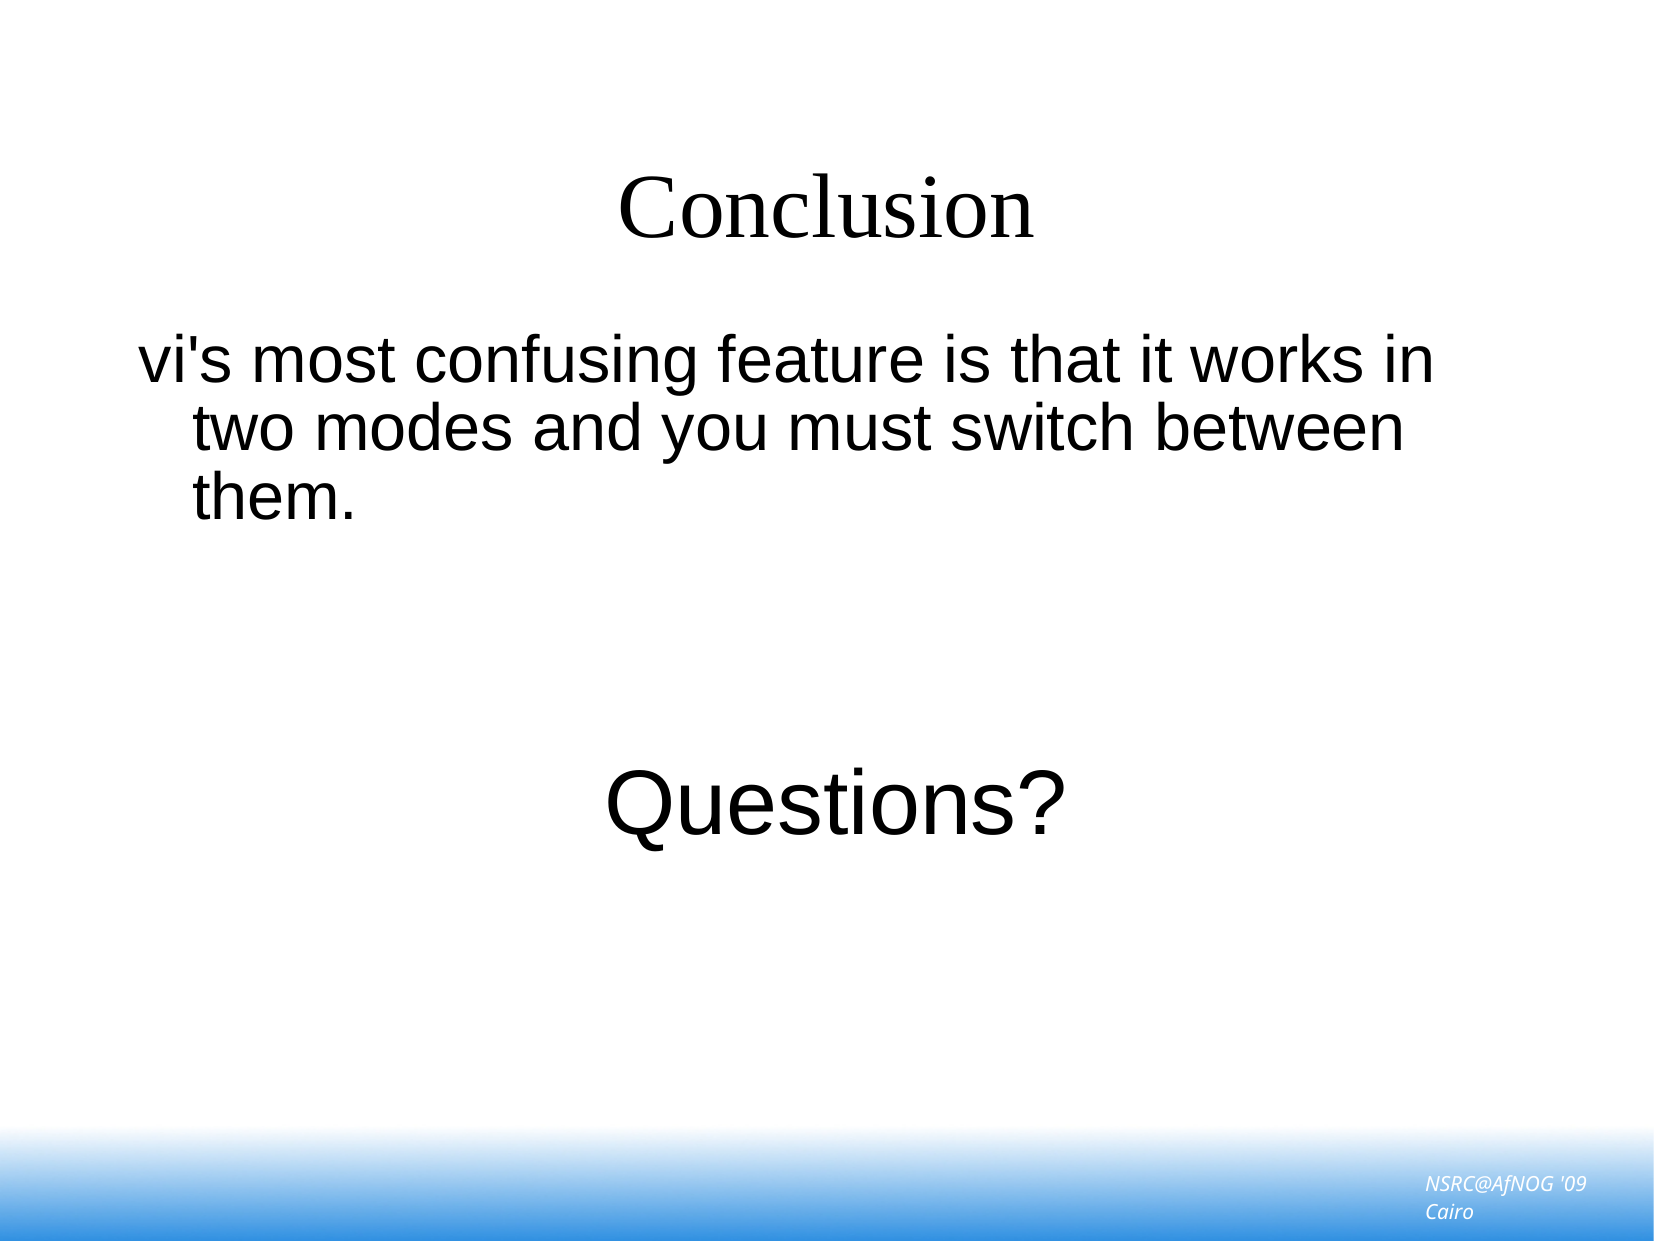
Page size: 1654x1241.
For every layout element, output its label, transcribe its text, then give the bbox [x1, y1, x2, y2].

list vi's most confusing feature is that it works in two modes and you must switch between them. Questions? [121, 327, 1534, 1117]
picture [0, 1124, 1654, 1241]
title Conclusion [121, 102, 1534, 311]
